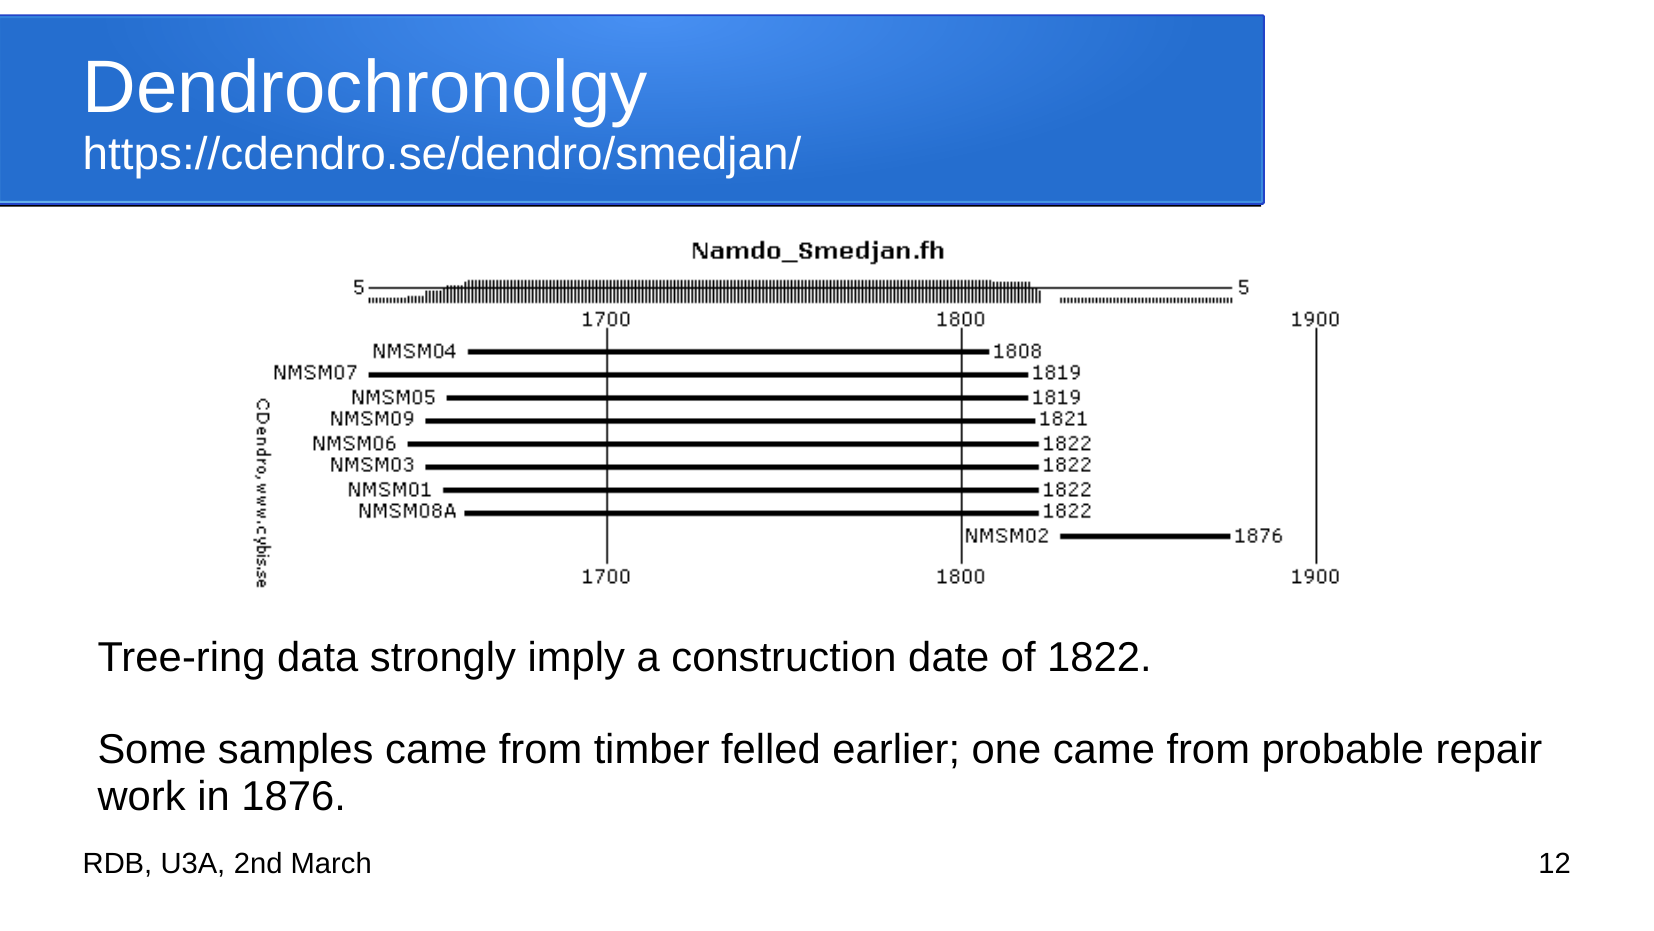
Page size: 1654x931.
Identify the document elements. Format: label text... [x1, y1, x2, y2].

text_box Tree-ring data strongly imply a construction date of 1822. Some samples came from timber felled earlier; one came from probable repair work in 1876. [82, 625, 1571, 827]
picture [252, 236, 1401, 598]
title Dendrochronolgy https://cdendro.se/dendro/smedjan/ [82, 35, 1235, 189]
